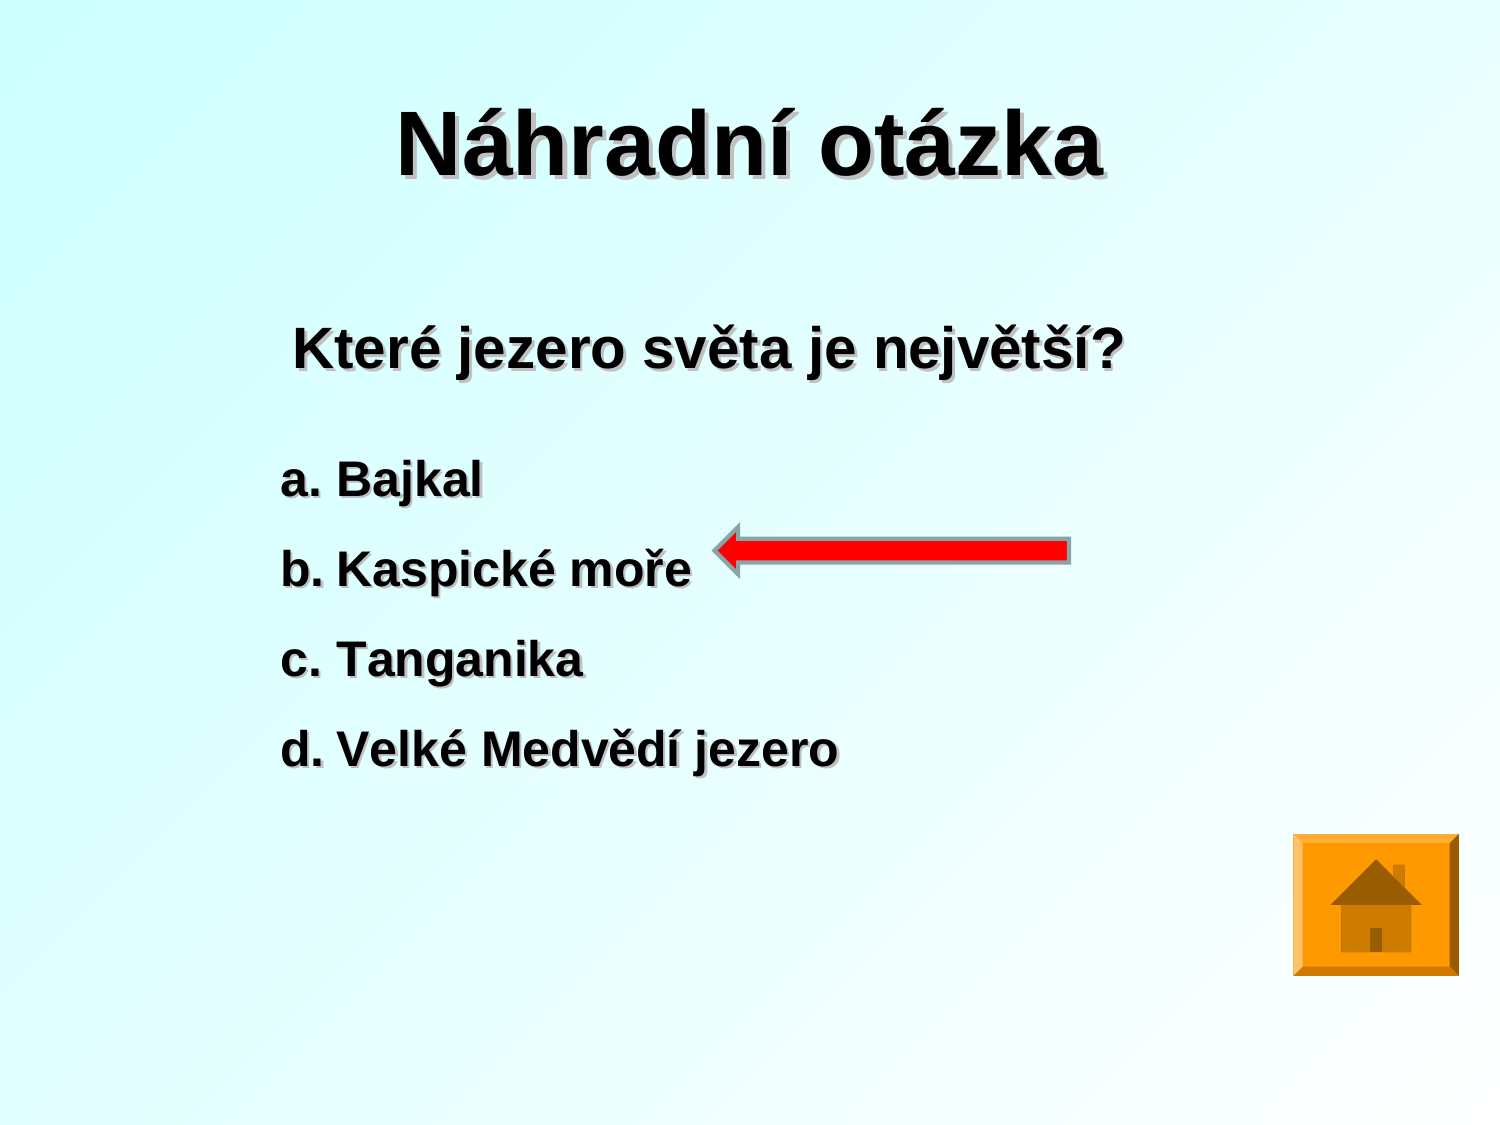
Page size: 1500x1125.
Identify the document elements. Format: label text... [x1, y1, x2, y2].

list Které jezero světa je největší? [277, 302, 1187, 409]
text_box [714, 527, 1070, 575]
text_box Bajkal Kaspické moře Tanganika Velké Medvědí jezero [265, 408, 880, 785]
title Náhradní otázka [75, 45, 1426, 233]
text_box [1295, 834, 1459, 976]
